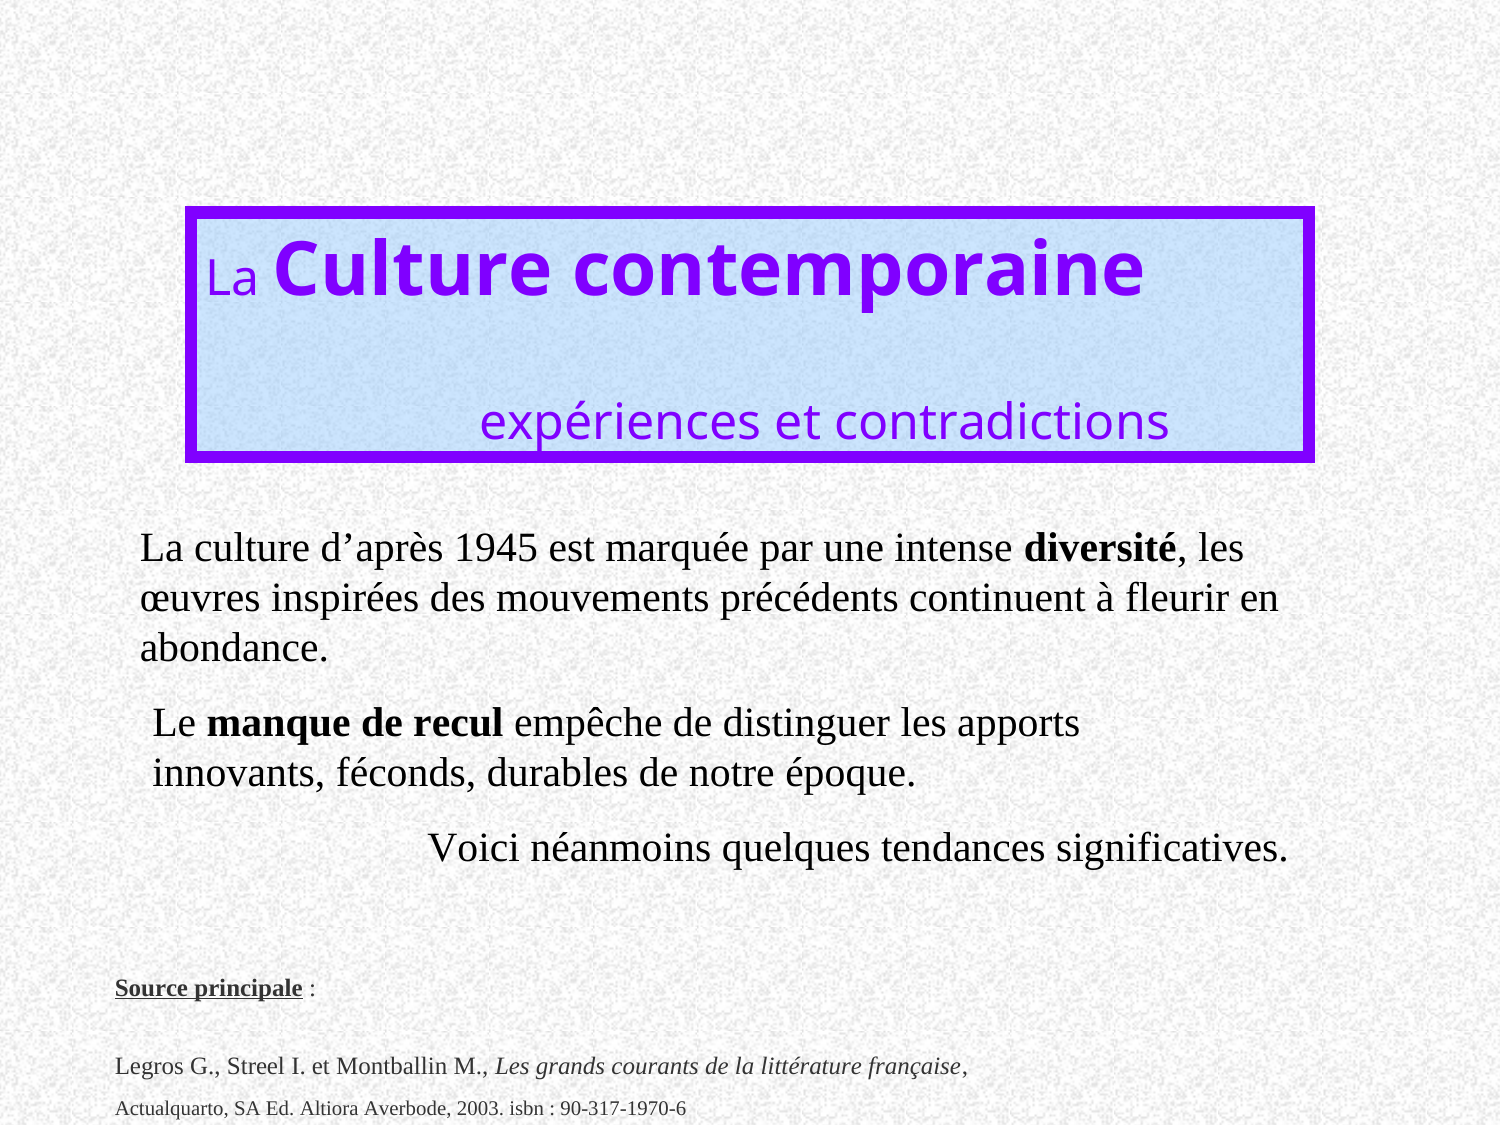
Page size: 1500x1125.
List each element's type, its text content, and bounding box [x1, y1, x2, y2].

text_box La culture d’après 1945 est marquée par une intense diversité, les œuvres inspirées des mouvements précédents continuent à fleurir en abondance. [125, 512, 1301, 678]
text_box Le manque de recul empêche de distinguer les apports innovants, féconds, durables de notre époque. [137, 687, 1188, 803]
text_box La Culture contemporaine expériences et contradictions [190, 212, 1309, 458]
text_box Voici néanmoins quelques tendances significatives. [412, 812, 1313, 878]
picture [0, 0, 1500, 1125]
text_box Source principale : Legros G., Streel I. et Montballin M., Les grands courants de la littérature française, Actualquarto, SA Ed. Altiora Averbode, 2003. isbn : 90-317-1970-6 [99, 951, 1026, 1125]
